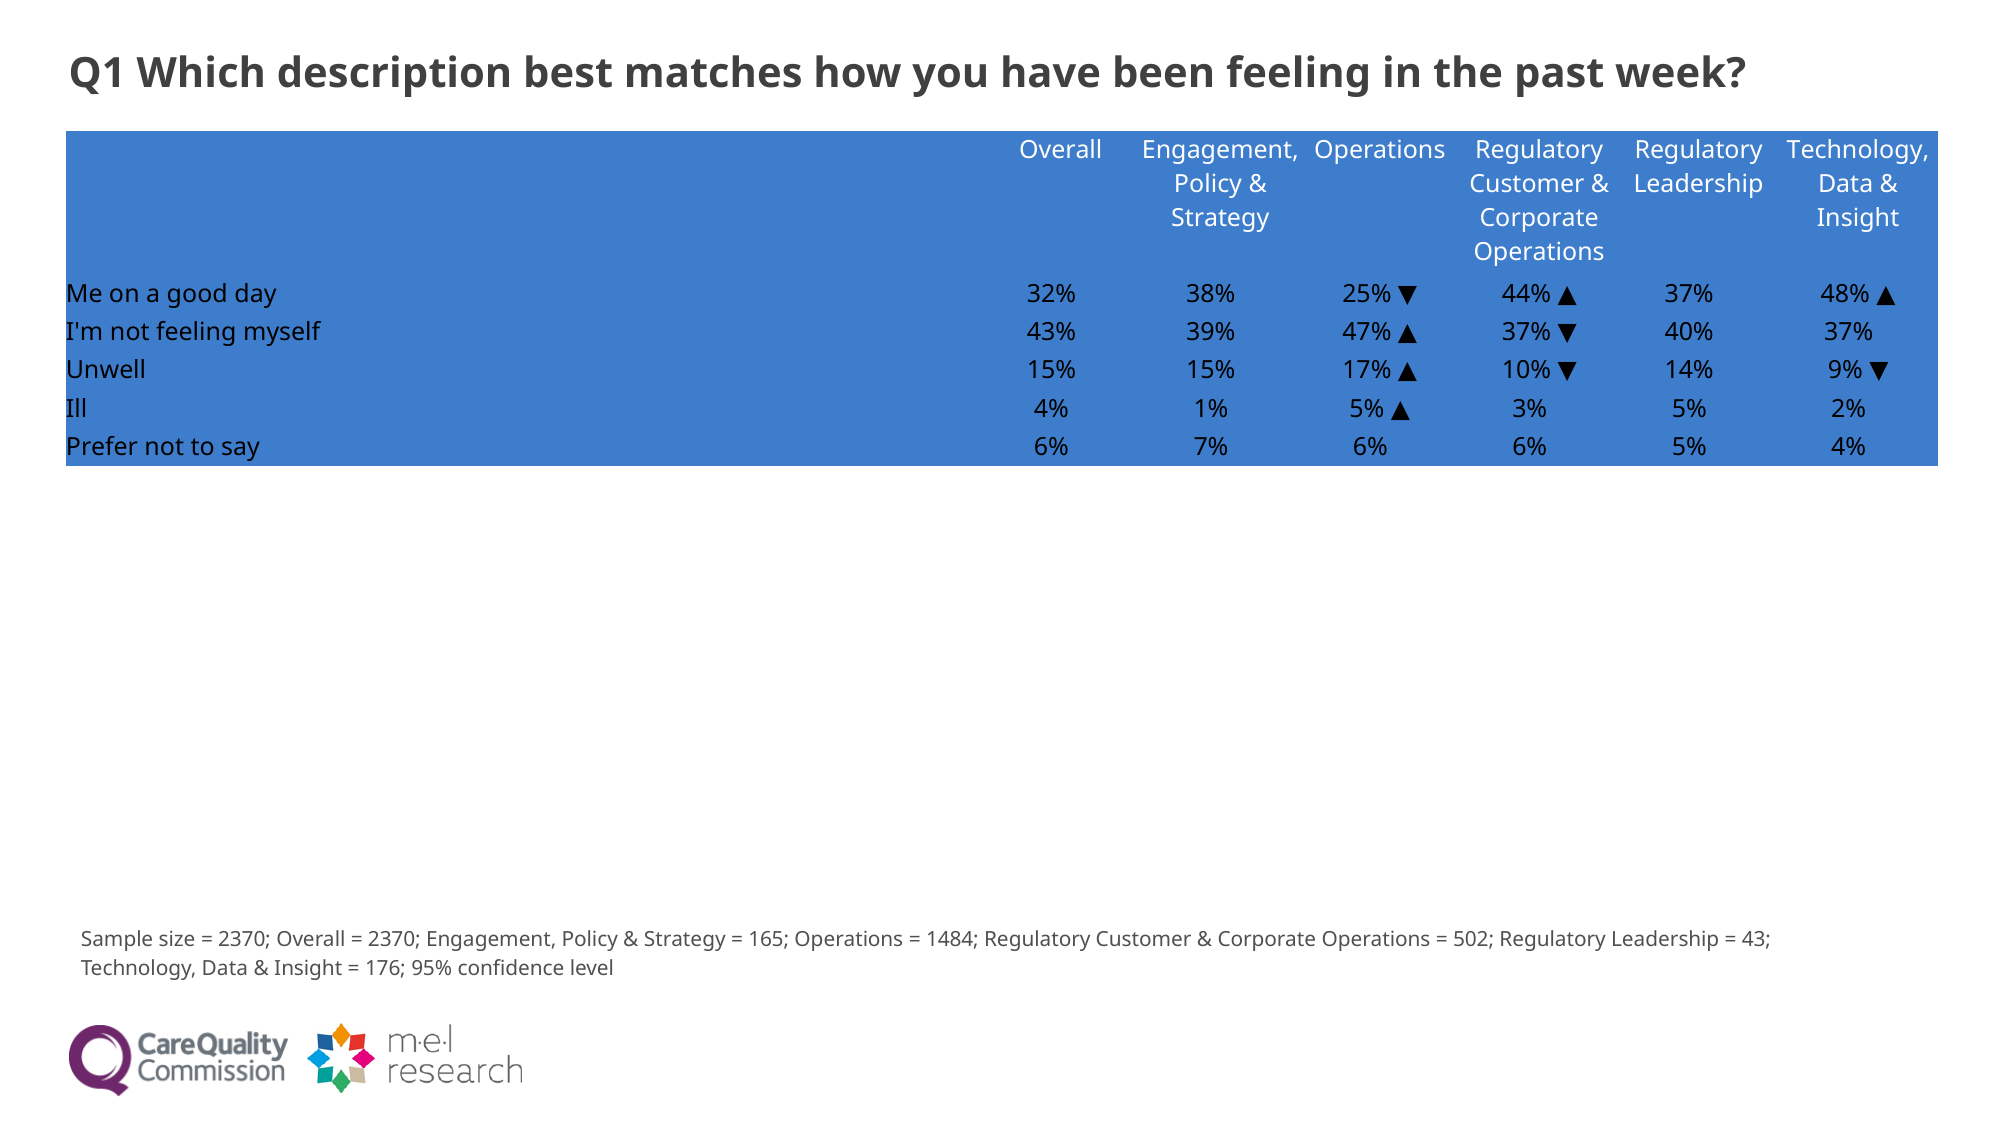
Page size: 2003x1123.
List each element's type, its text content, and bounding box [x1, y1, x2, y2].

table_cell 10% ▼ [1460, 352, 1619, 390]
table_cell 37% [1619, 276, 1778, 314]
table_cell 5% [1619, 428, 1778, 466]
title Q1 Which description best matches how you have been feeling in the past week? [68, 35, 1936, 96]
table_header [66, 131, 981, 276]
table_cell 4% [981, 390, 1141, 428]
table_cell 2% [1778, 390, 1938, 428]
table_cell 43% [981, 314, 1141, 352]
table_cell 5% ▲ [1300, 390, 1460, 428]
table_cell 39% [1141, 314, 1300, 352]
table_cell 6% [1300, 428, 1460, 466]
table_cell 37% [1778, 314, 1938, 352]
table_header Operations [1300, 131, 1460, 276]
table_header Overall [981, 131, 1141, 276]
table_cell 32% [981, 276, 1141, 314]
table_cell 44% ▲ [1460, 276, 1619, 314]
table_cell 5% [1619, 390, 1778, 428]
picture [67, 1023, 291, 1099]
table_cell 3% [1460, 390, 1619, 428]
table_cell 47% ▲ [1300, 314, 1460, 352]
table_header Engagement, Policy & Strategy [1141, 131, 1300, 276]
table_cell 6% [1460, 428, 1619, 466]
table_cell 37% ▼ [1460, 314, 1619, 352]
table_cell 38% [1141, 276, 1300, 314]
table_cell Ill [66, 390, 981, 428]
table_header Regulatory Leadership [1619, 131, 1778, 276]
table_cell 40% [1619, 314, 1778, 352]
table_header Technology, Data & Insight [1778, 131, 1938, 276]
table_cell 4% [1778, 428, 1938, 466]
table_cell 7% [1141, 428, 1300, 466]
table_cell Unwell [66, 352, 981, 390]
table_cell Me on a good day [66, 276, 981, 314]
table_cell 15% [1141, 352, 1300, 390]
table_cell 14% [1619, 352, 1778, 390]
text_box Sample size = 2370; Overall = 2370; Engagement, Policy & Strategy = 165; Operations = 1484; Regulatory Customer & Corporate Operations = 502; Regulatory Leadership = 43; Technology, Data & Insight = 176; 95% confidence level [66, 914, 1936, 983]
table_cell 25% ▼ [1300, 276, 1460, 314]
table_cell 6% [981, 428, 1141, 466]
table_header Regulatory Customer & Corporate Operations [1460, 131, 1619, 276]
table_cell 1% [1141, 390, 1300, 428]
table_cell I'm not feeling myself [66, 314, 981, 352]
table_cell 9% ▼ [1778, 352, 1938, 390]
table_cell 48% ▲ [1778, 276, 1938, 314]
picture [307, 1023, 522, 1093]
table_cell Prefer not to say [66, 428, 981, 466]
table_cell 15% [981, 352, 1141, 390]
table_cell 17% ▲ [1300, 352, 1460, 390]
